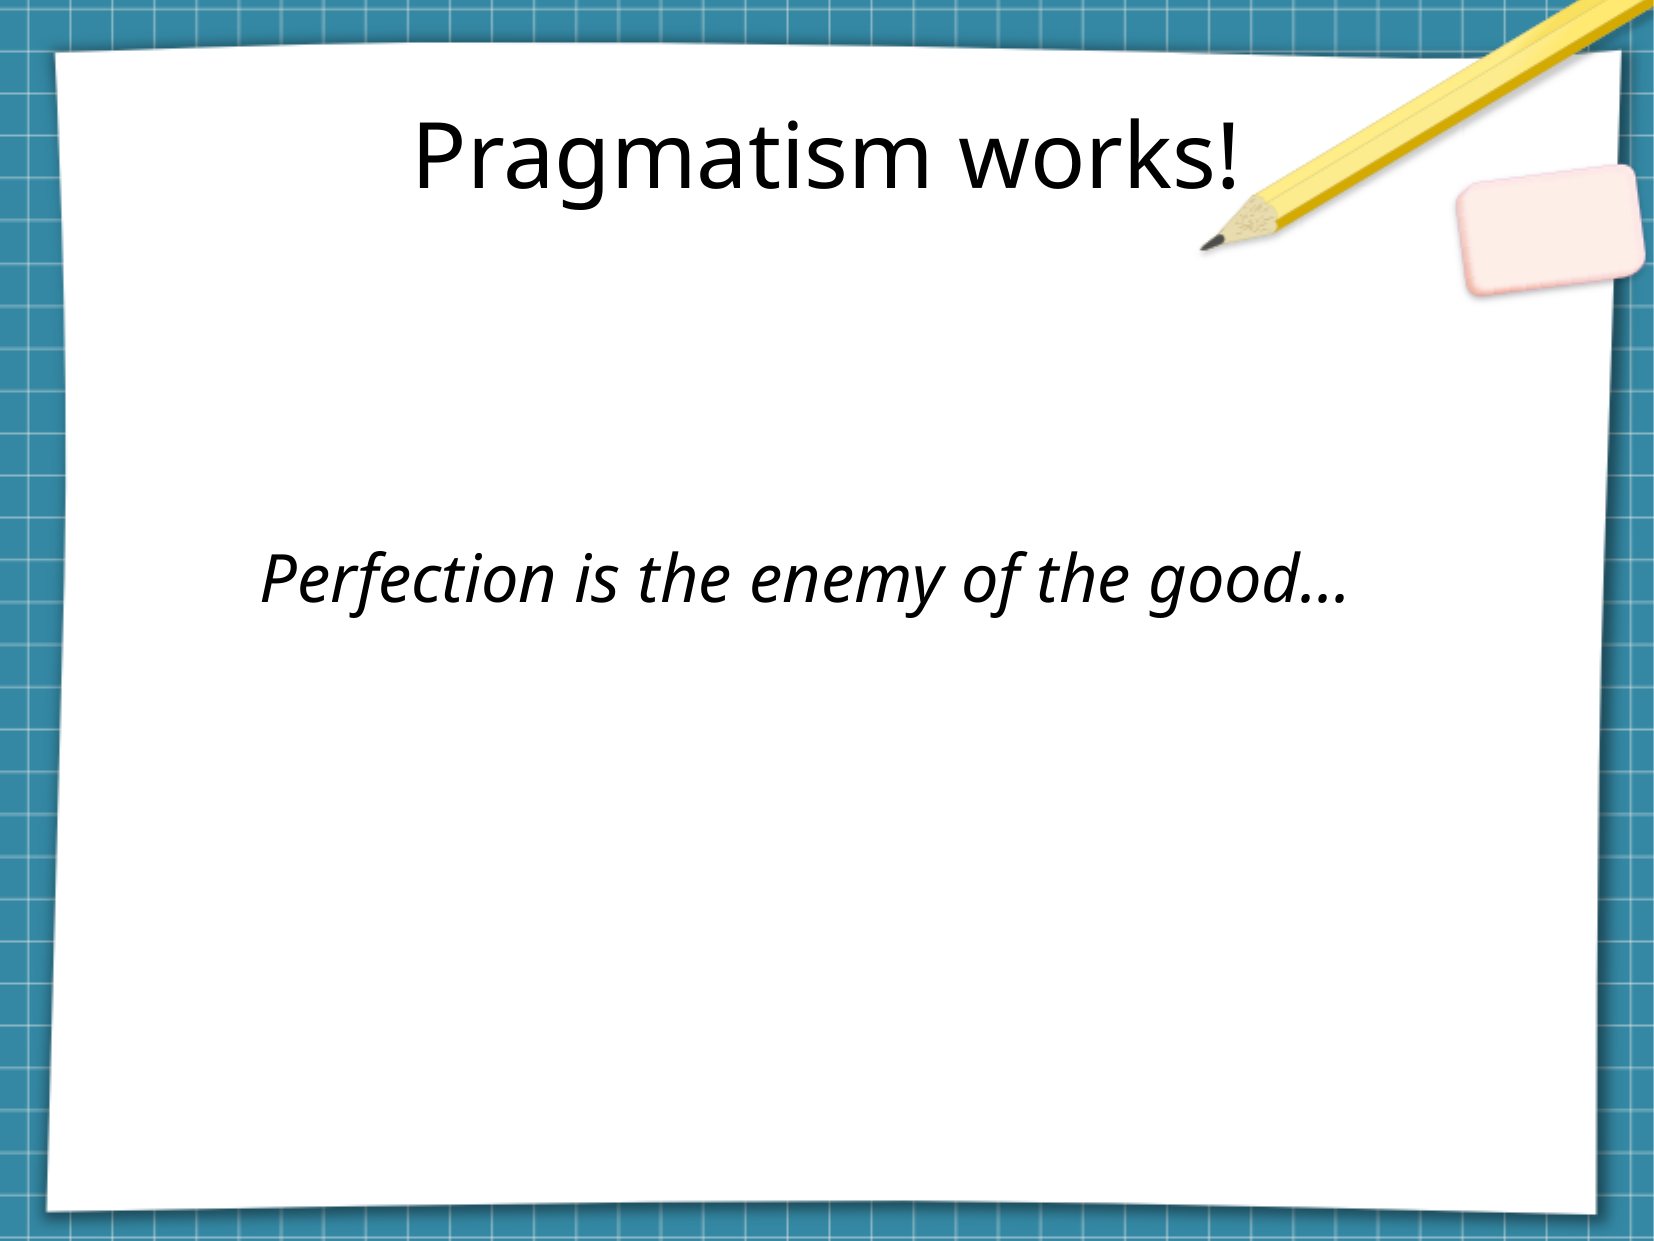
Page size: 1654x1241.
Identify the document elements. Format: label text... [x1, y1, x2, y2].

picture [0, 0, 1654, 1241]
title Pragmatism works! [82, 49, 1571, 257]
list Perfection is the enemy of the good... [82, 290, 1571, 1010]
